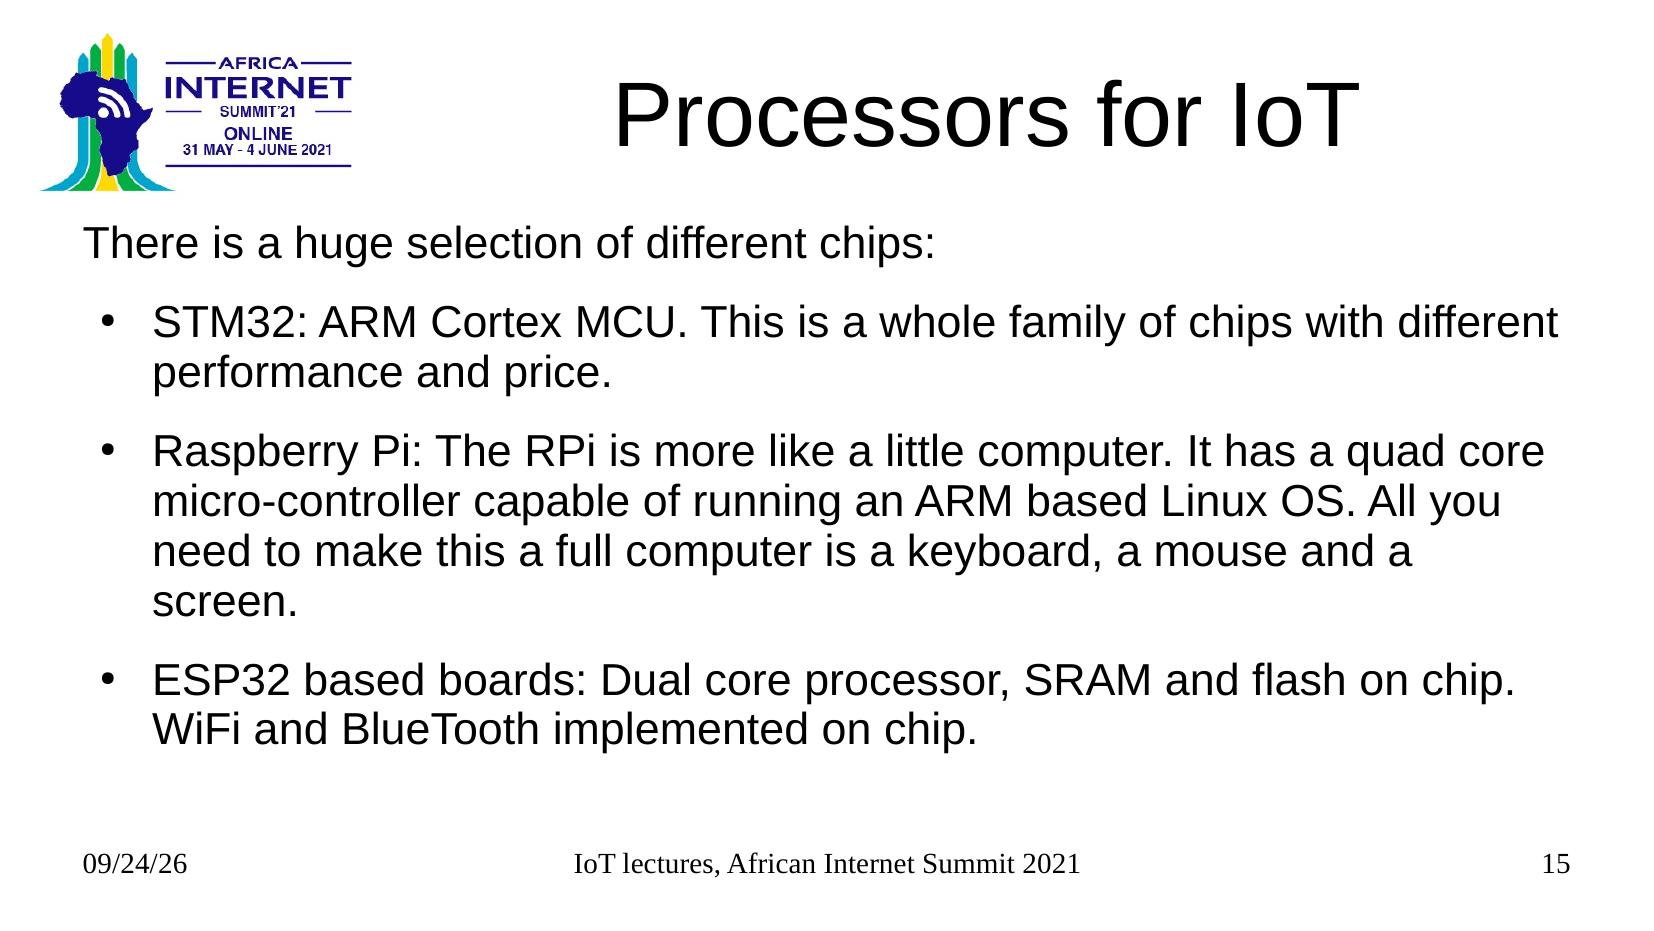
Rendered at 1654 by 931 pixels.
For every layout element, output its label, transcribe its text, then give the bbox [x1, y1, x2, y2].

title Processors for IoT [403, 37, 1571, 193]
list There is a huge selection of different chips: STM32: ARM Cortex MCU. This is a whole family of chips with different performance and price. Raspberry Pi: The RPi is more like a little computer. It has a quad core micro-controller capable of running an ARM based Linux OS. All you need to make this a full computer is a keyboard, a mouse and a screen. ESP32 based boards: Dual core processor, SRAM and flash on chip. WiFi and BlueTooth implemented on chip. [82, 217, 1571, 758]
picture [9, 11, 384, 207]
